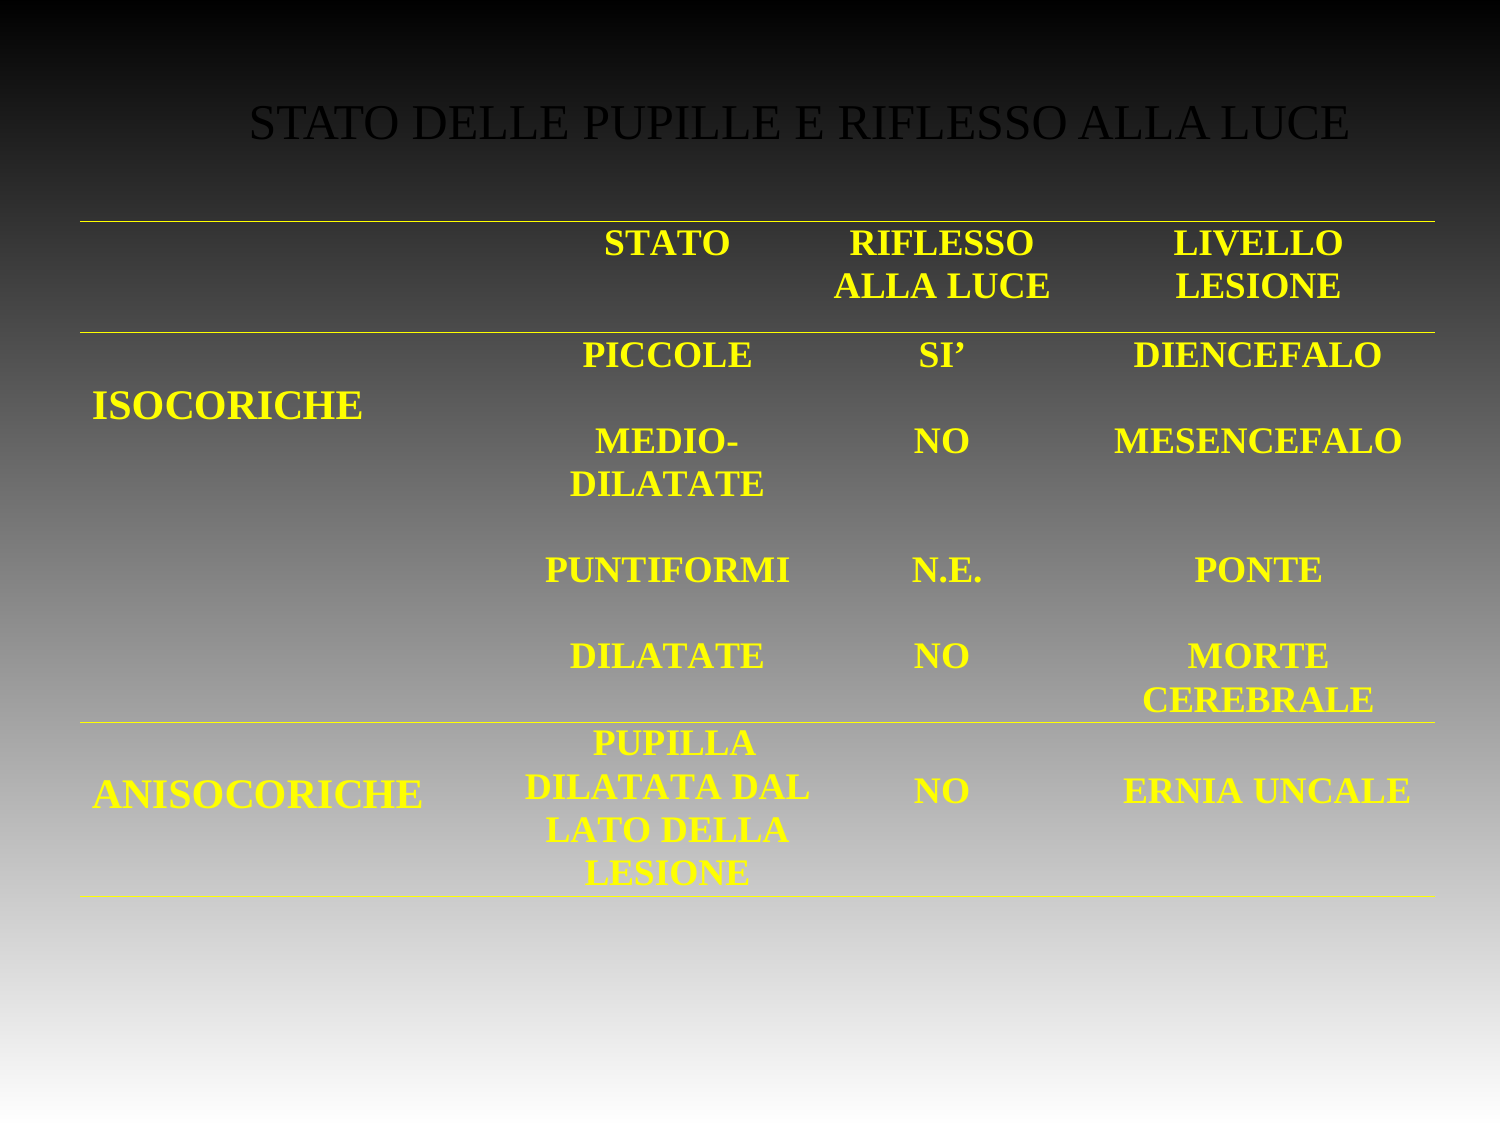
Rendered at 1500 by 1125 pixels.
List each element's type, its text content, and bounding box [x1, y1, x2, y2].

text_box STATO DELLE PUPILLE E RIFLESSO ALLA LUCE [234, 81, 1366, 157]
chart [64, 221, 1478, 1125]
